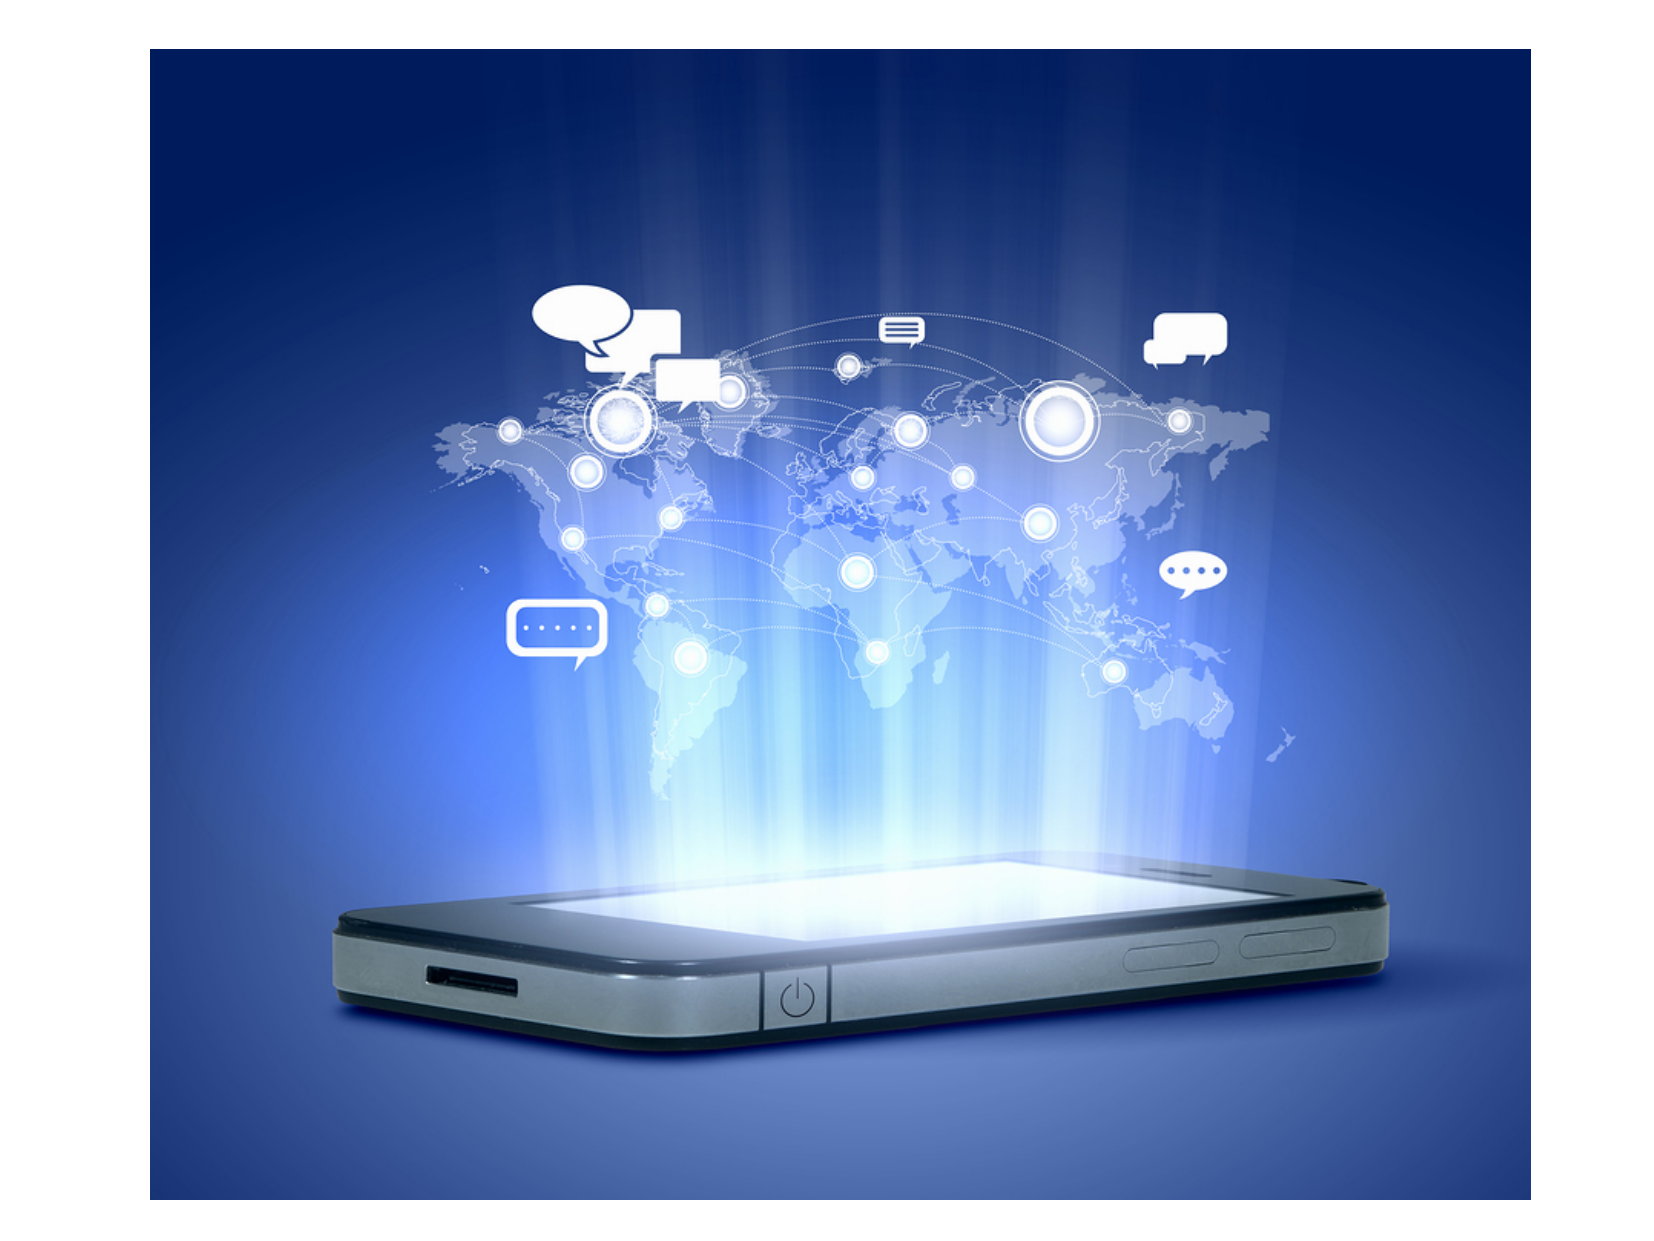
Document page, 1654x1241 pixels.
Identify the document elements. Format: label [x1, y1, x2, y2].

picture [150, 49, 1531, 1201]
